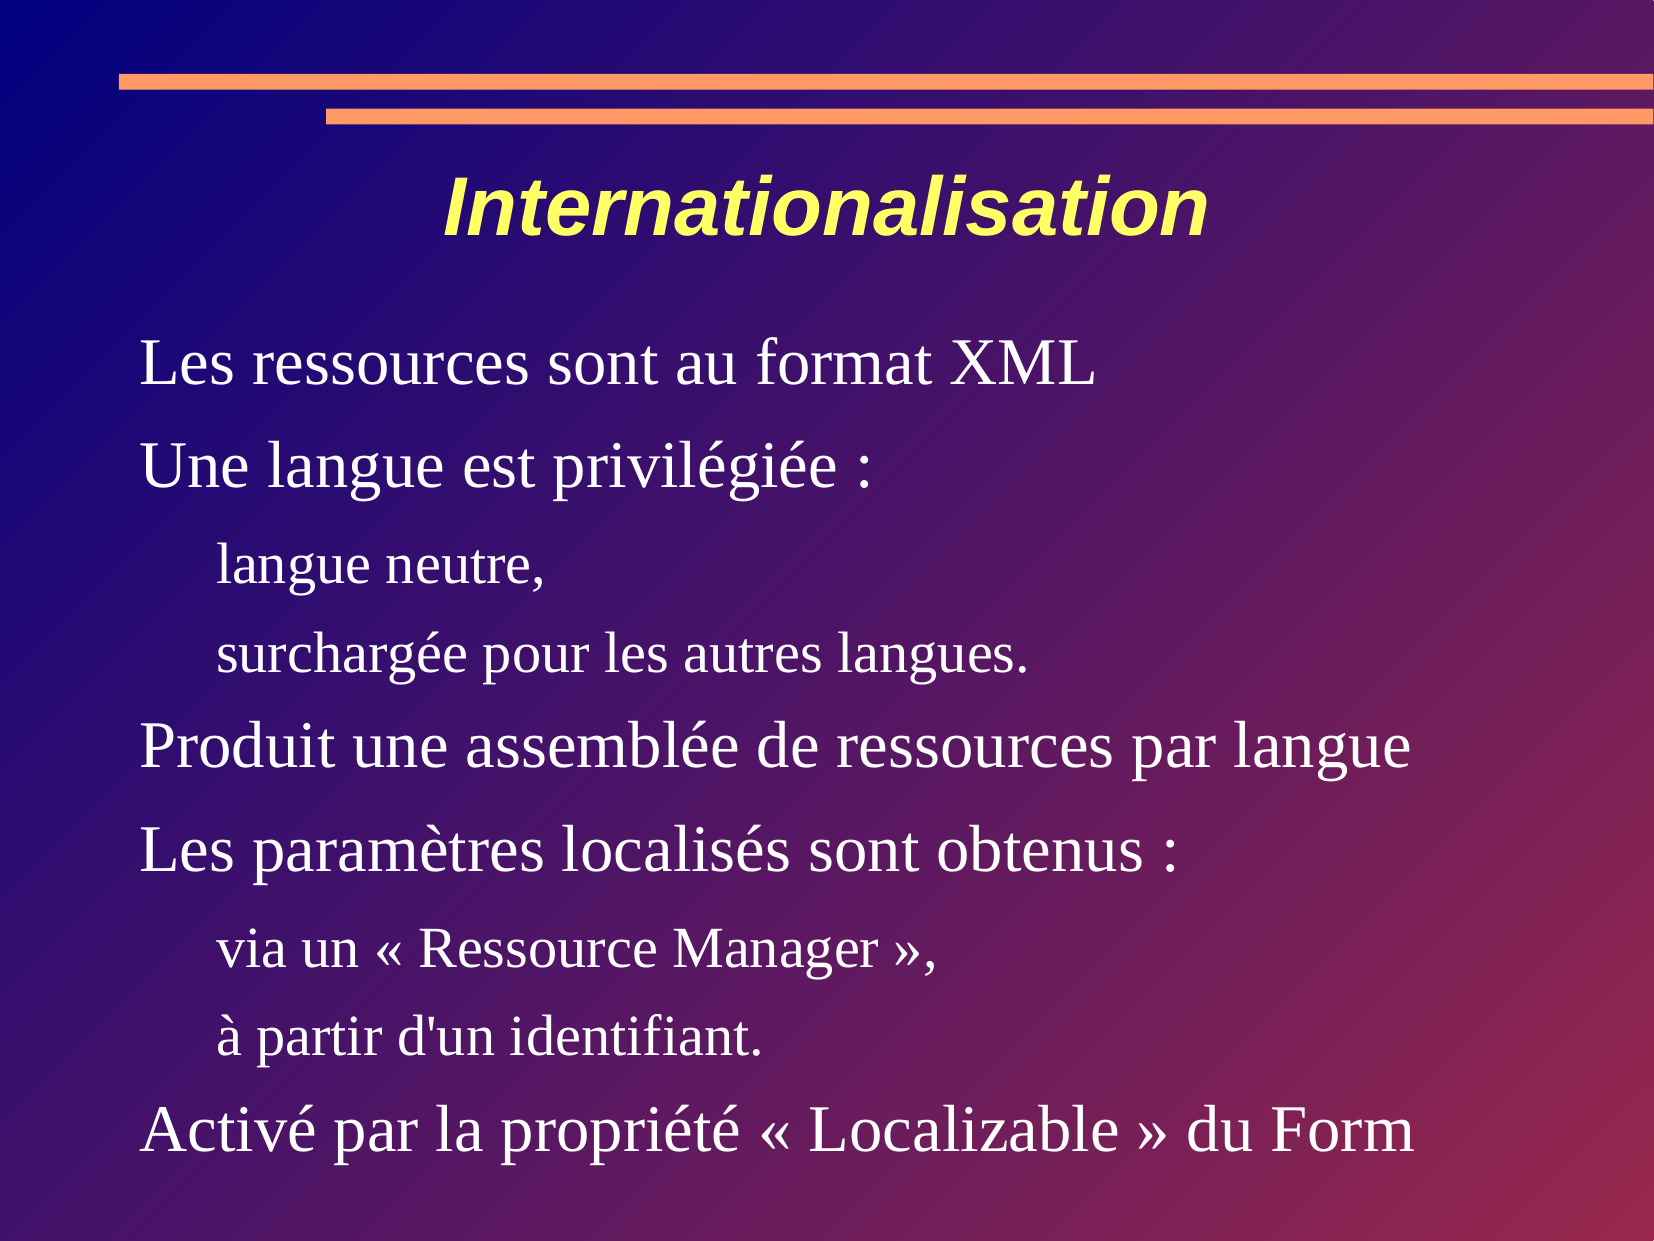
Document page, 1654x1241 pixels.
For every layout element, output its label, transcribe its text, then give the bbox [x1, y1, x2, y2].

list Les ressources sont au format XML Une langue est privilégiée : langue neutre, surchargée pour les autres langues. Produit une assemblée de ressources par langue Les paramètres localisés sont obtenus : via un « Ressource Manager », à partir d'un identifiant. Activé par la propriété « Localizable » du Form [121, 324, 1534, 1166]
title Internationalisation [121, 102, 1534, 311]
